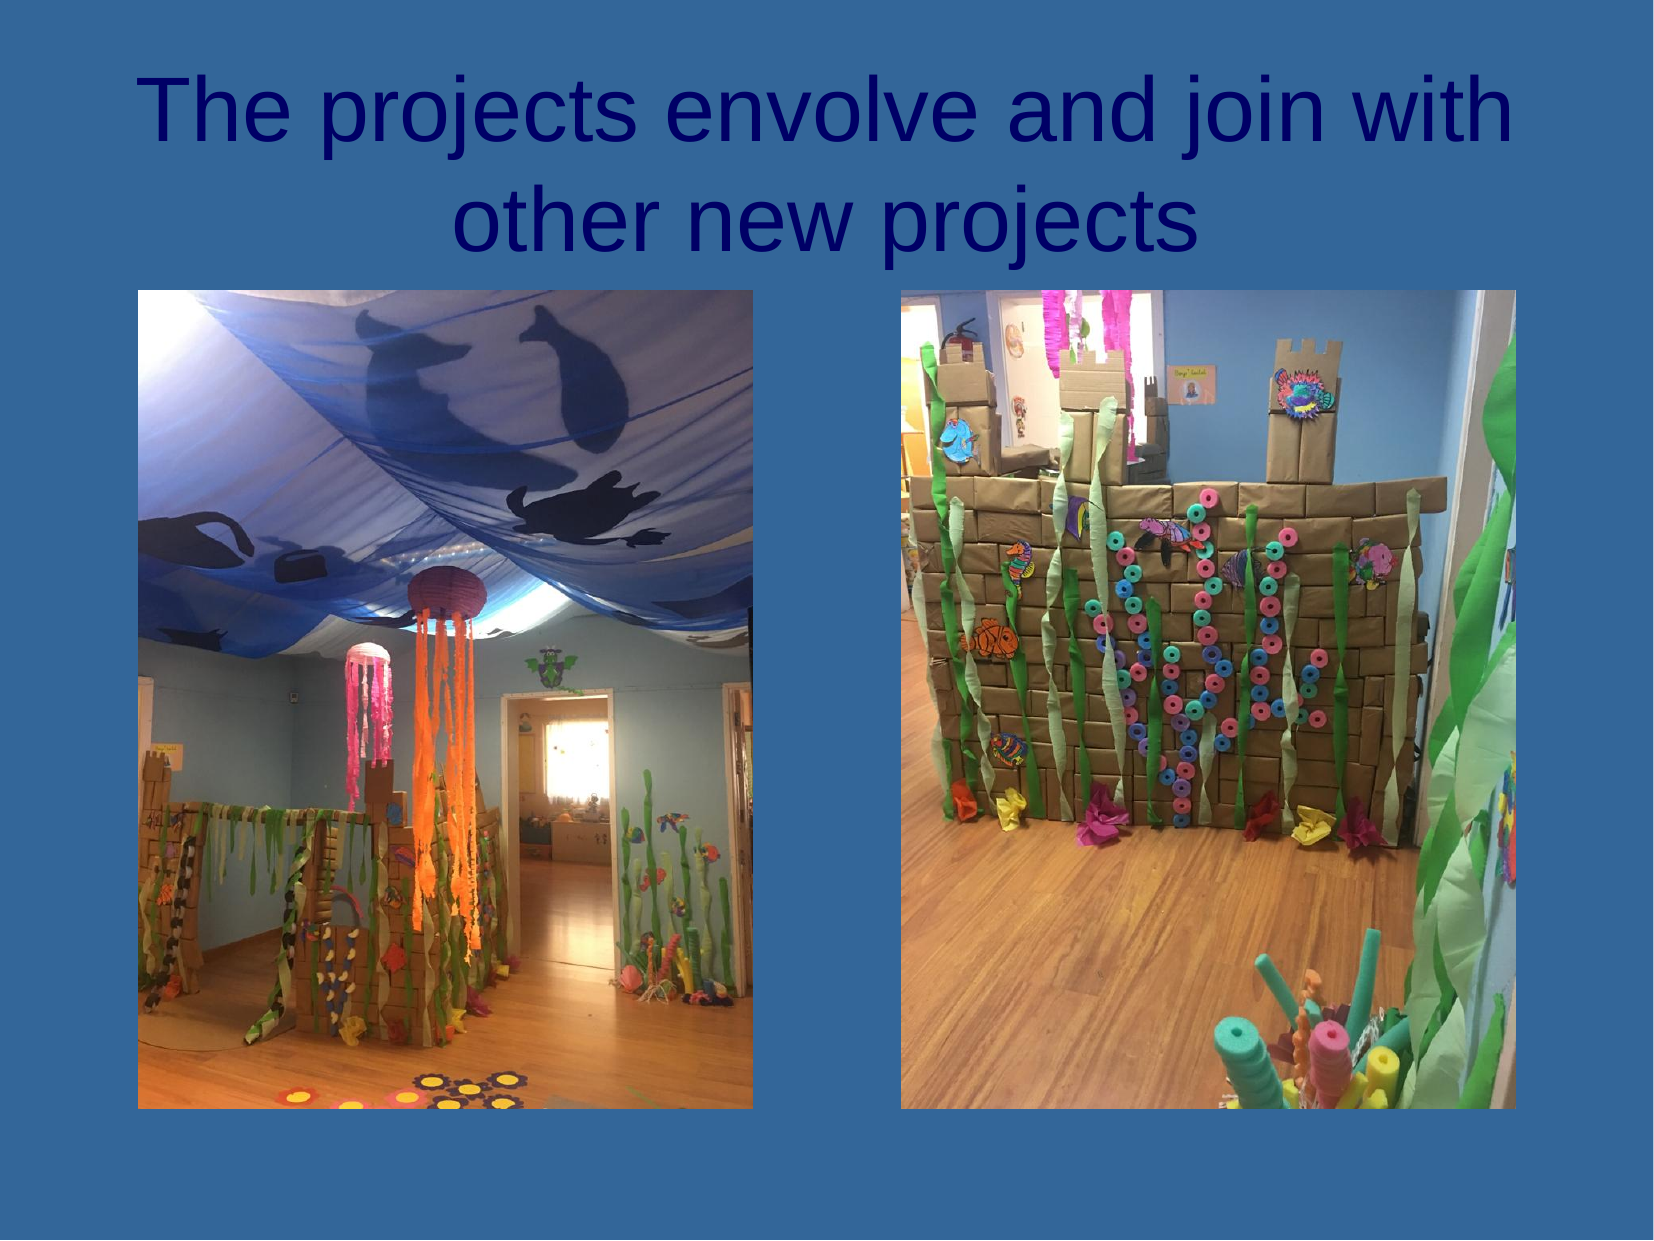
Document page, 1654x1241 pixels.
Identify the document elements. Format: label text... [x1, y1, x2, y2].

picture [901, 290, 1516, 1109]
title The projects envolve and join with other new projects [82, 49, 1571, 257]
picture [138, 290, 753, 1109]
